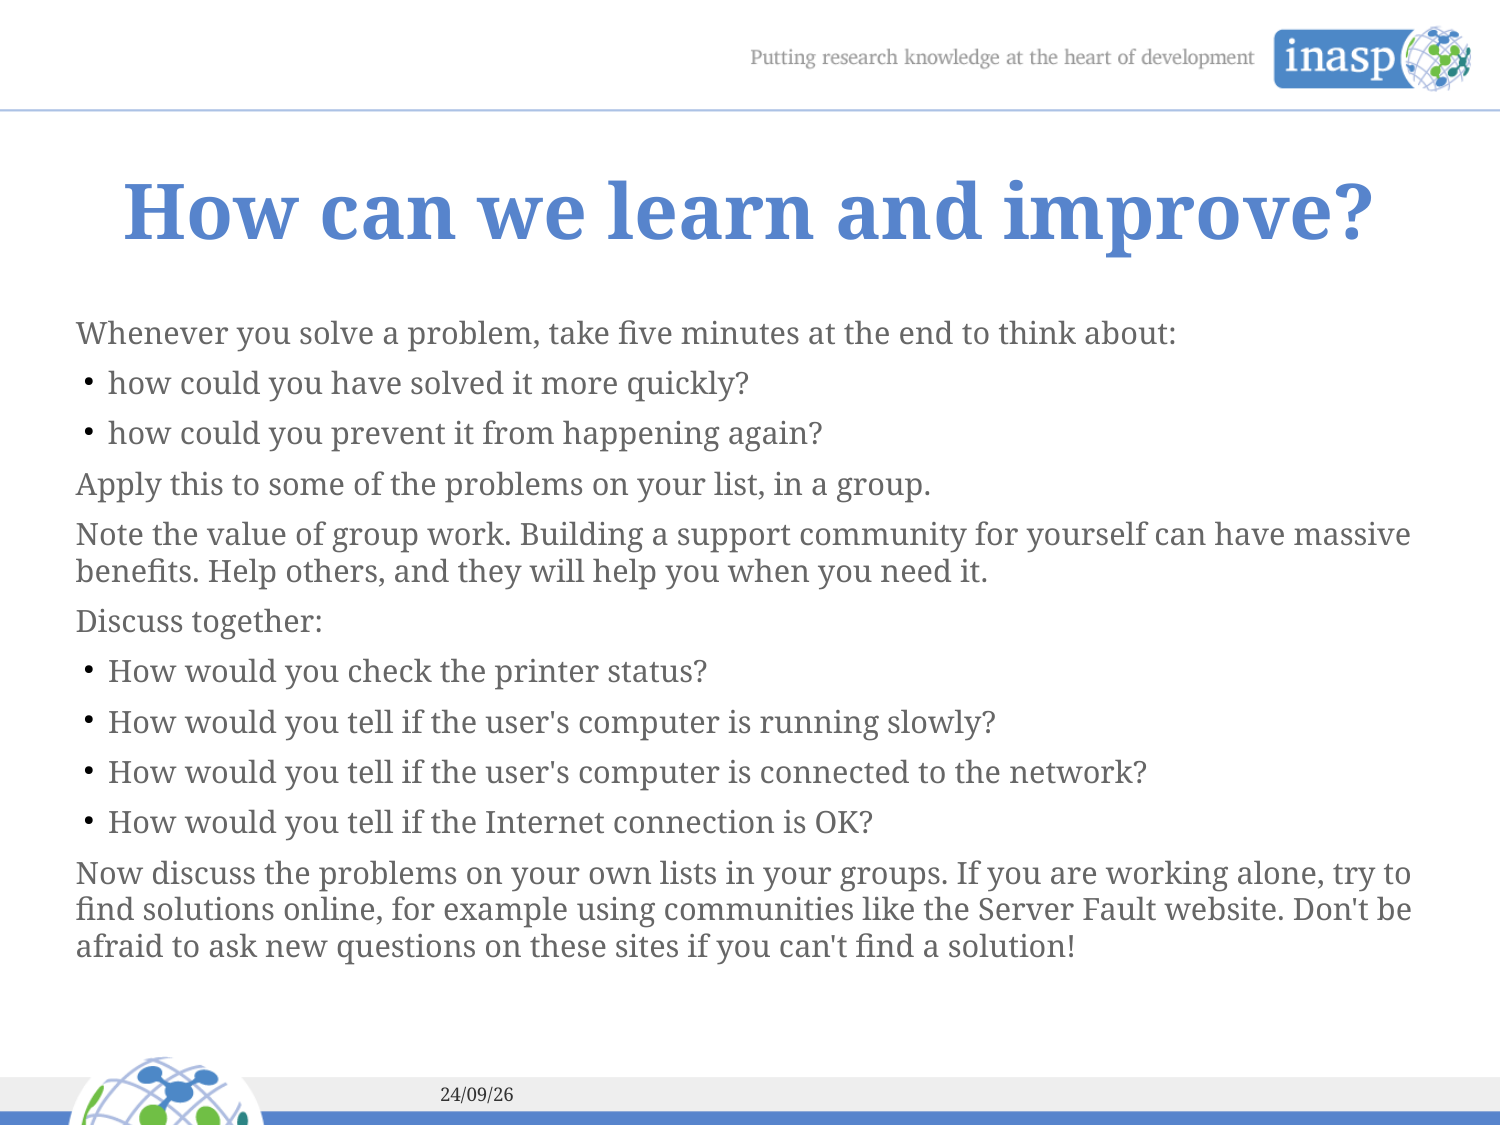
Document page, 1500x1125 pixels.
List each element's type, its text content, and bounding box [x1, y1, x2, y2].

list Whenever you solve a problem, take five minutes at the end to think about: how could you have solved it more quickly? how could you prevent it from happening again? Apply this to some of the problems on your list, in a group. Note the value of group work. Building a support community for yourself can have massive benefits. Help others, and they will help you when you need it. Discuss together: How would you check the printer status? How would you tell if the user's computer is running slowly? How would you tell if the user's computer is connected to the network? How would you tell if the Internet connection is OK? Now discuss the problems on your own lists in your groups. If you are working alone, try to find solutions online, for example using communities like the Server Fault website. Don't be afraid to ask new questions on these sites if you can't find a solution! [75, 313, 1426, 967]
picture [0, 0, 1500, 1125]
title How can we learn and improve? [75, 129, 1426, 313]
